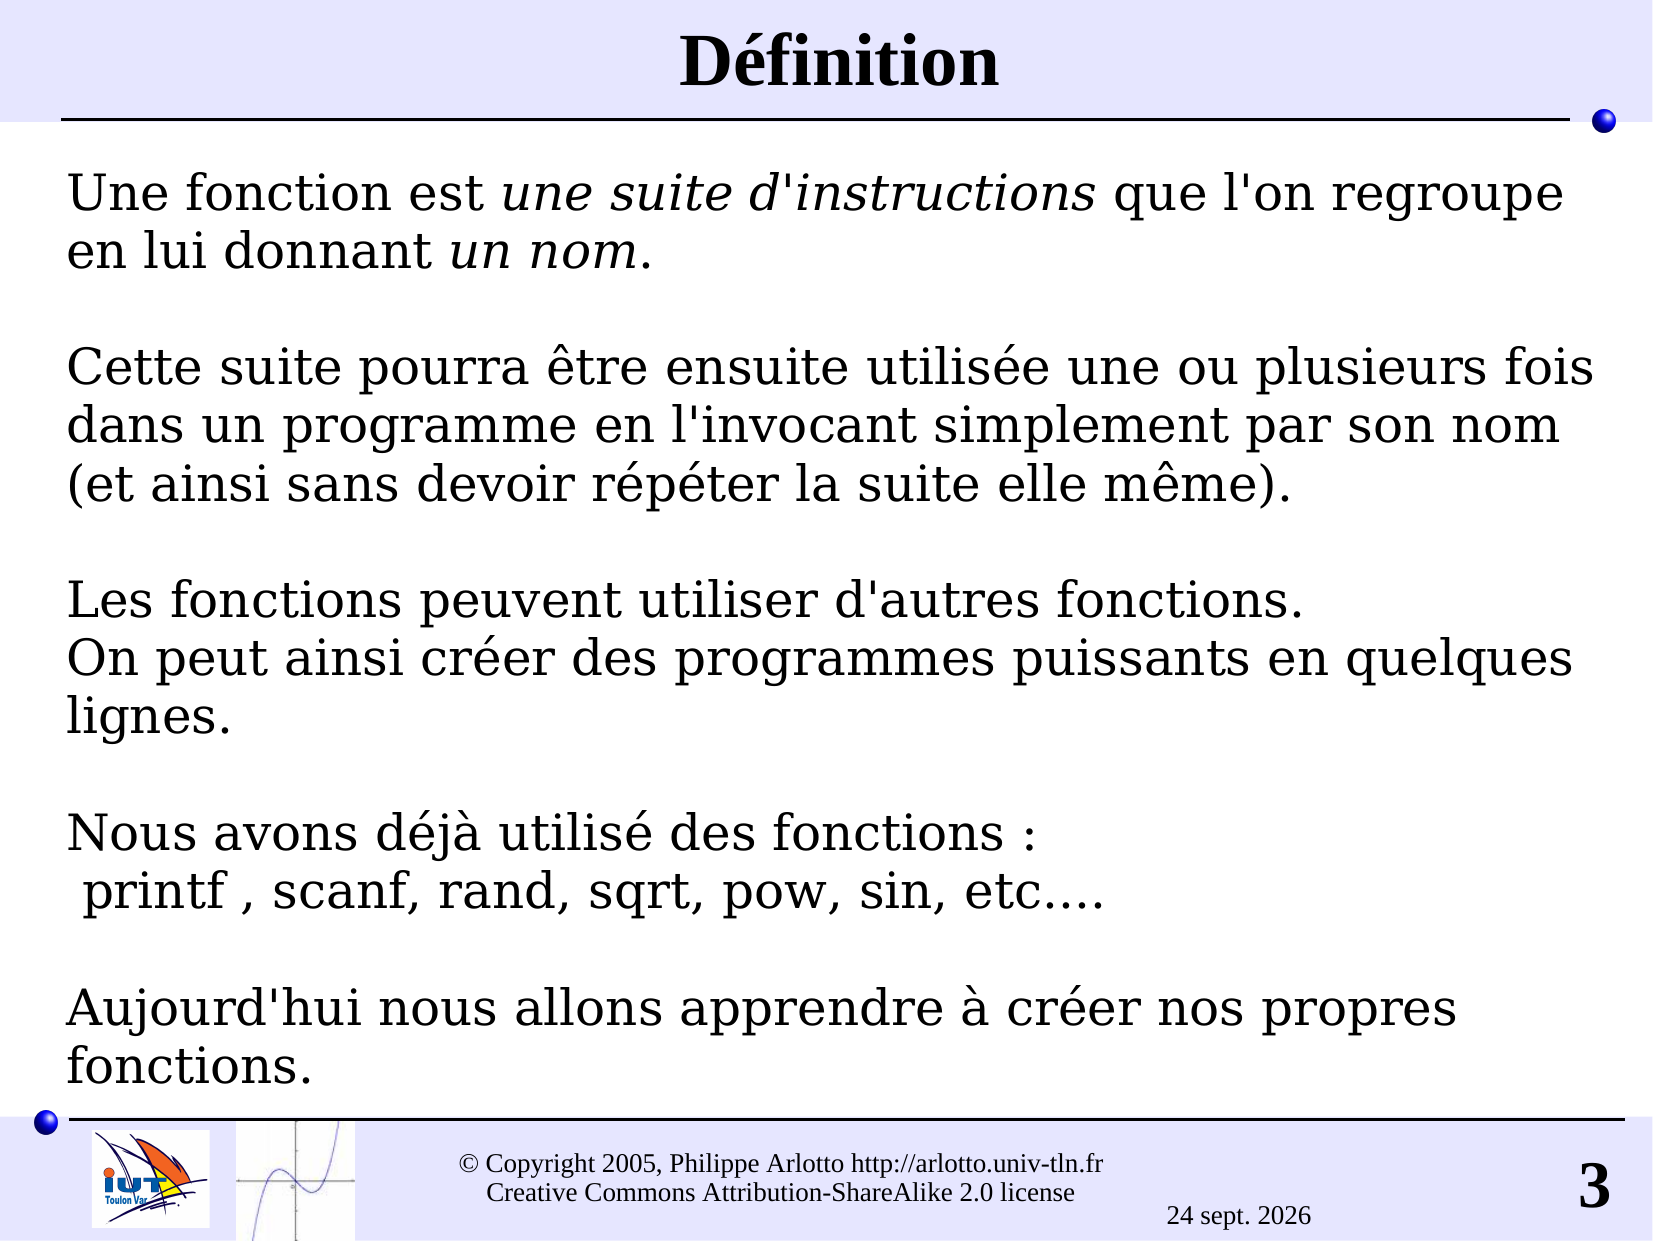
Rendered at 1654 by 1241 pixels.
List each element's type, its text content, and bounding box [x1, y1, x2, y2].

title Définition [95, 14, 1585, 107]
picture [236, 1121, 355, 1241]
text_box Une fonction est une suite d'instructions que l'on regroupe en lui donnant un nom. Cette suite pourra être ensuite utilisée une ou plusieurs fois dans un programme en l'invocant simplement par son nom (et ainsi sans devoir répéter la suite elle même). Les fonctions peuvent utiliser d'autres fonctions. On peut ainsi créer des programmes puissants en quelques lignes. Nous avons déjà utilisé des fonctions : printf , scanf, rand, sqrt, pow, sin, etc.... Aujourd'hui nous allons apprendre à créer nos propres fonctions. [66, 163, 1597, 1096]
